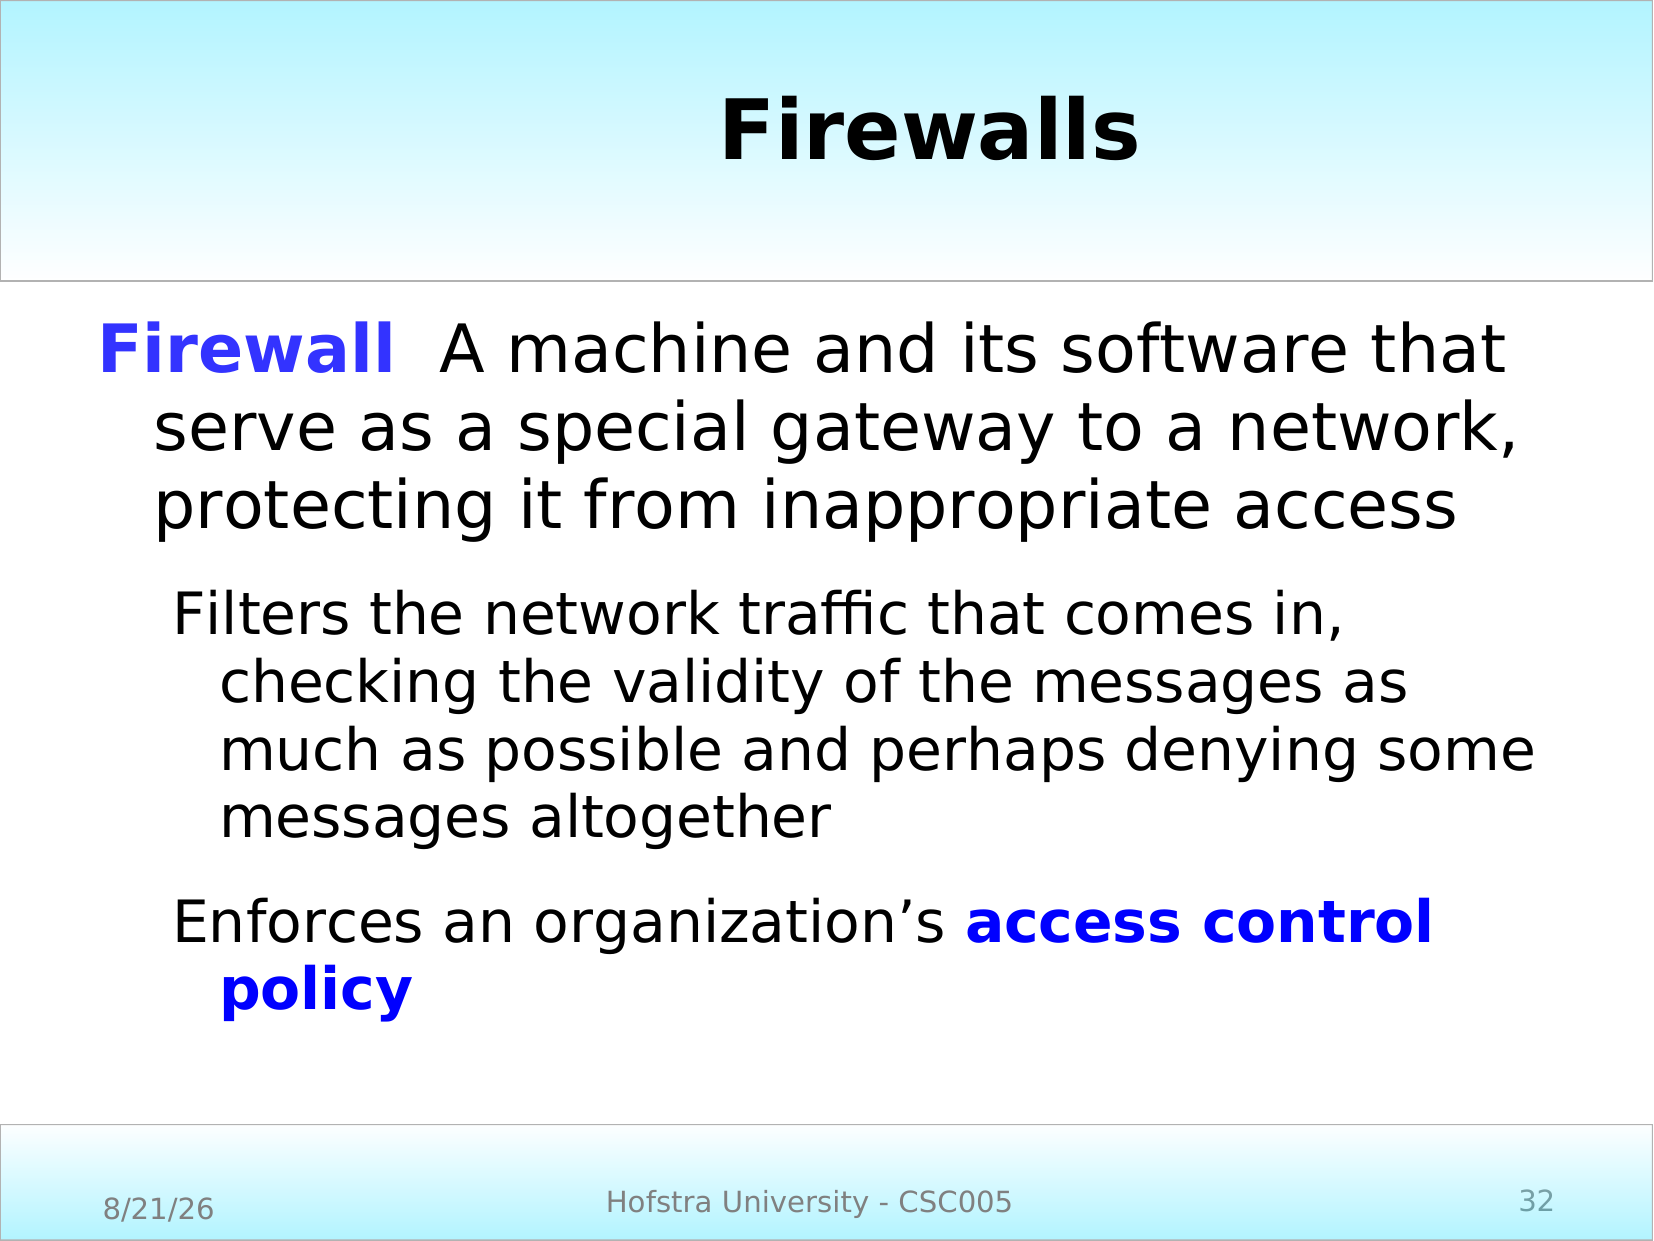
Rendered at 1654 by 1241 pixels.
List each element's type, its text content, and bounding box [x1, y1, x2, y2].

list Firewall A machine and its software that serve as a special gateway to a network, protecting it from inappropriate access Filters the network traffic that comes in, checking the validity of the messages as much as possible and perhaps denying some messages altogether Enforces an organization’s access control policy [82, 303, 1571, 1217]
title Firewalls [247, 27, 1612, 235]
